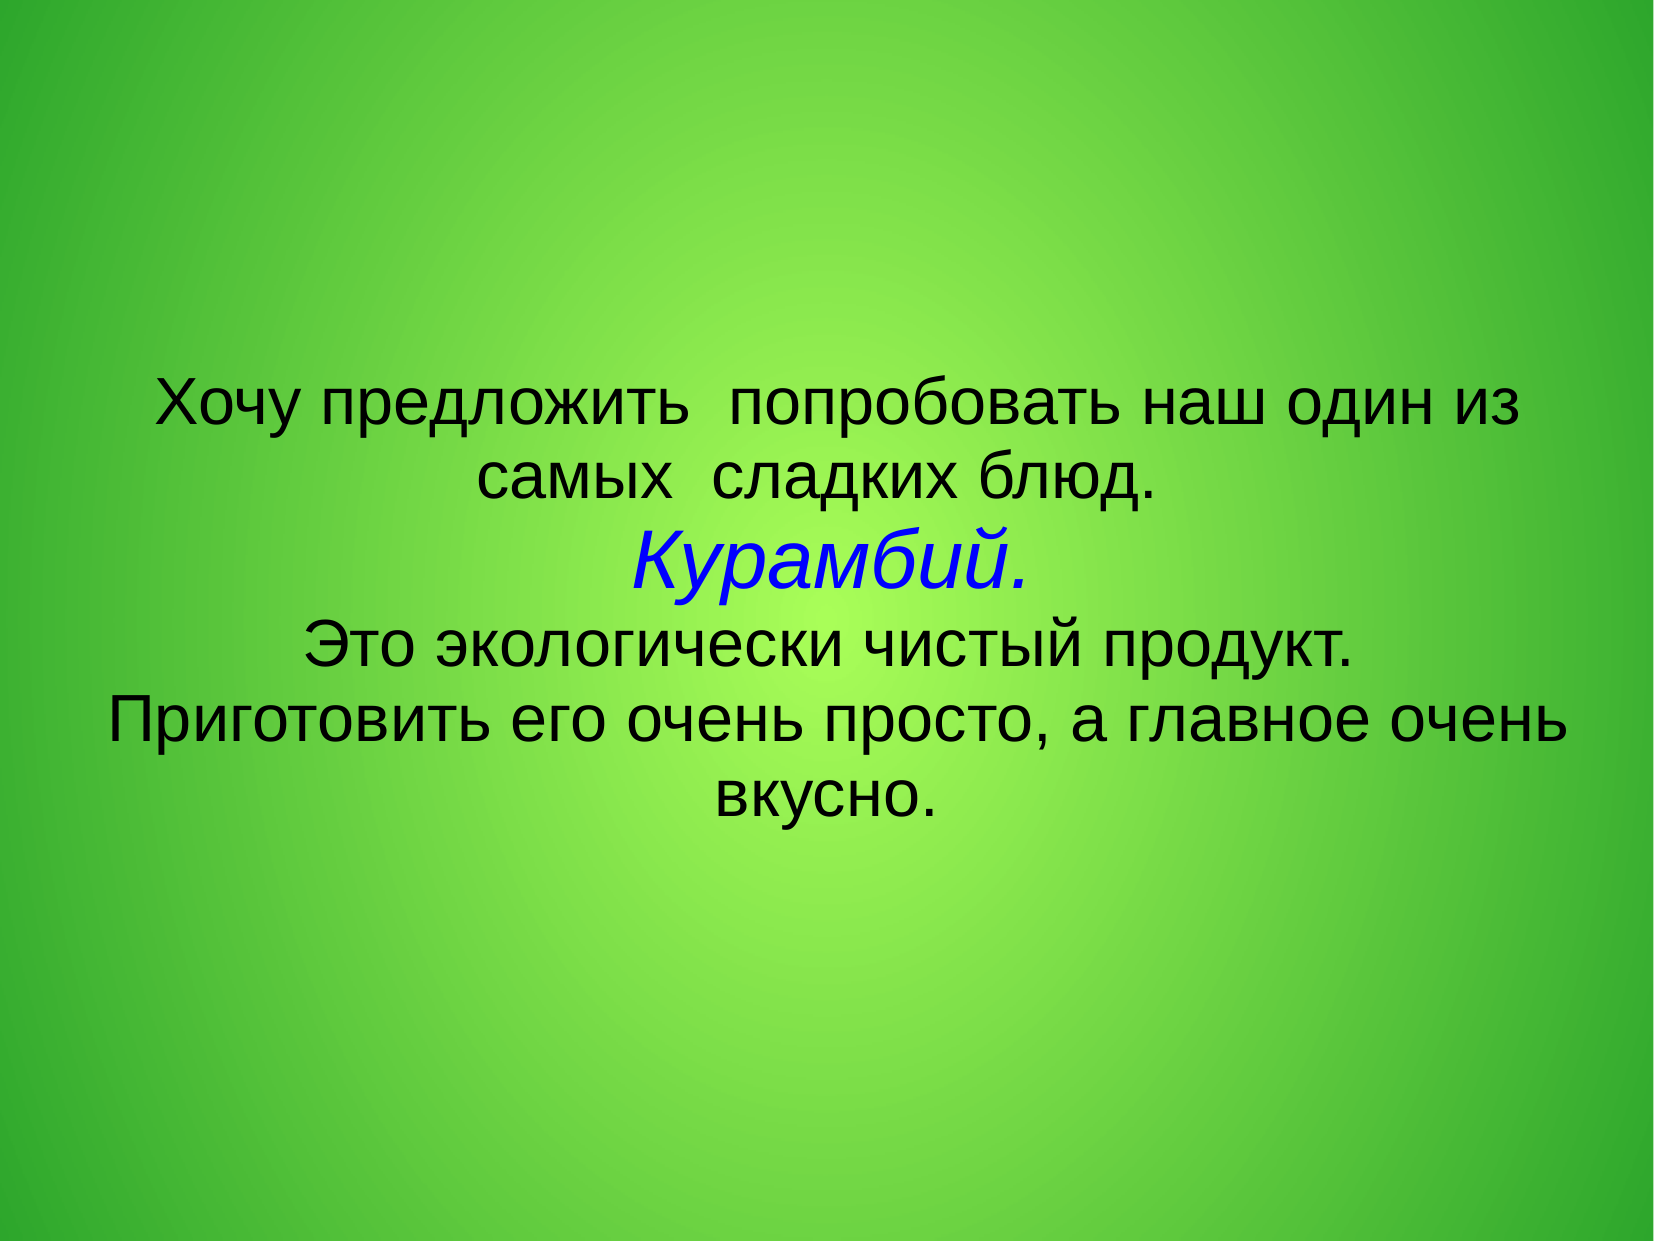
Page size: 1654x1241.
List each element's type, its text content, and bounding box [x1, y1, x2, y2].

picture [0, 0, 1654, 1241]
subtitle Хочу предложить попробовать наш один из самых сладких блюд. Курамбий. Это экологически чистый продукт. Приготовить его очень просто, а главное очень вкусно. [82, 237, 1571, 957]
